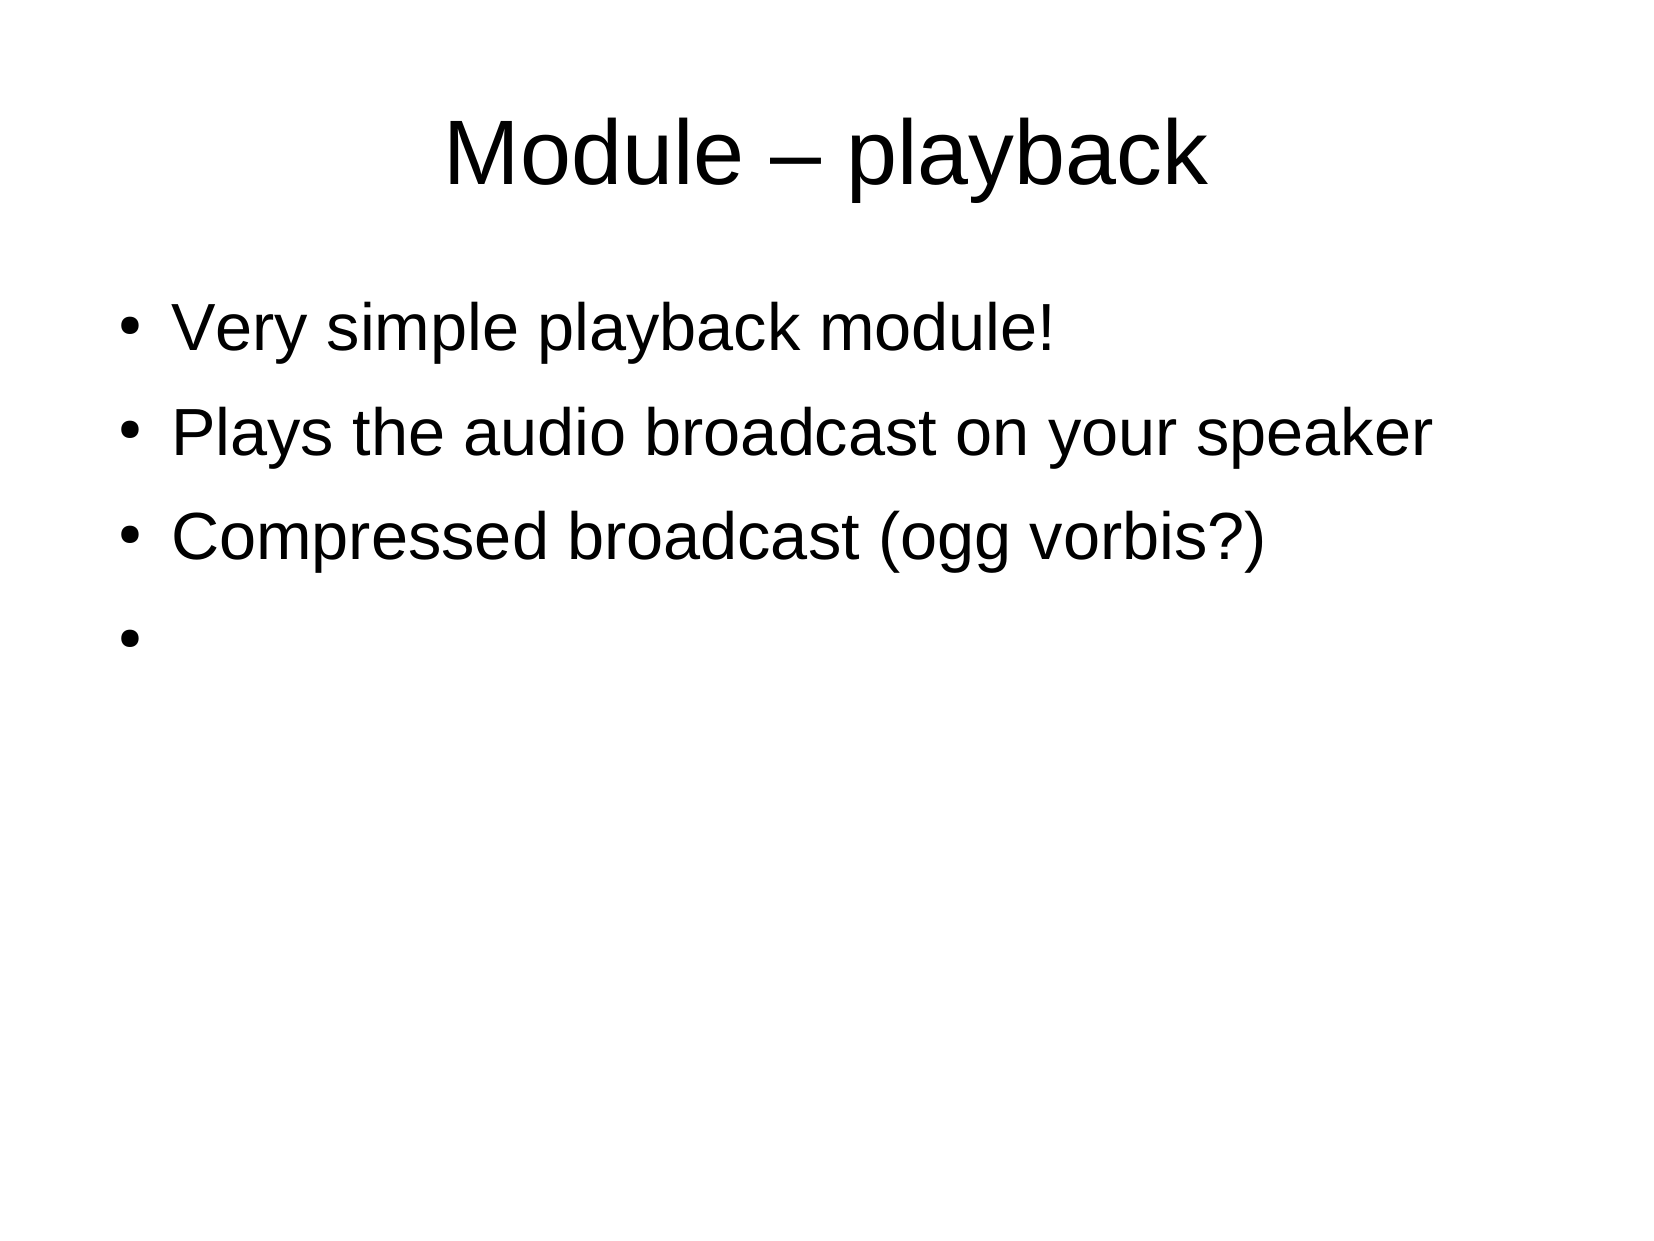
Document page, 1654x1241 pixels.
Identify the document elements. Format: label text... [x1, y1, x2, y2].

list Very simple playback module! Plays the audio broadcast on your speaker Compressed broadcast (ogg vorbis?) [82, 290, 1571, 1109]
title Module – playback [82, 49, 1571, 257]
